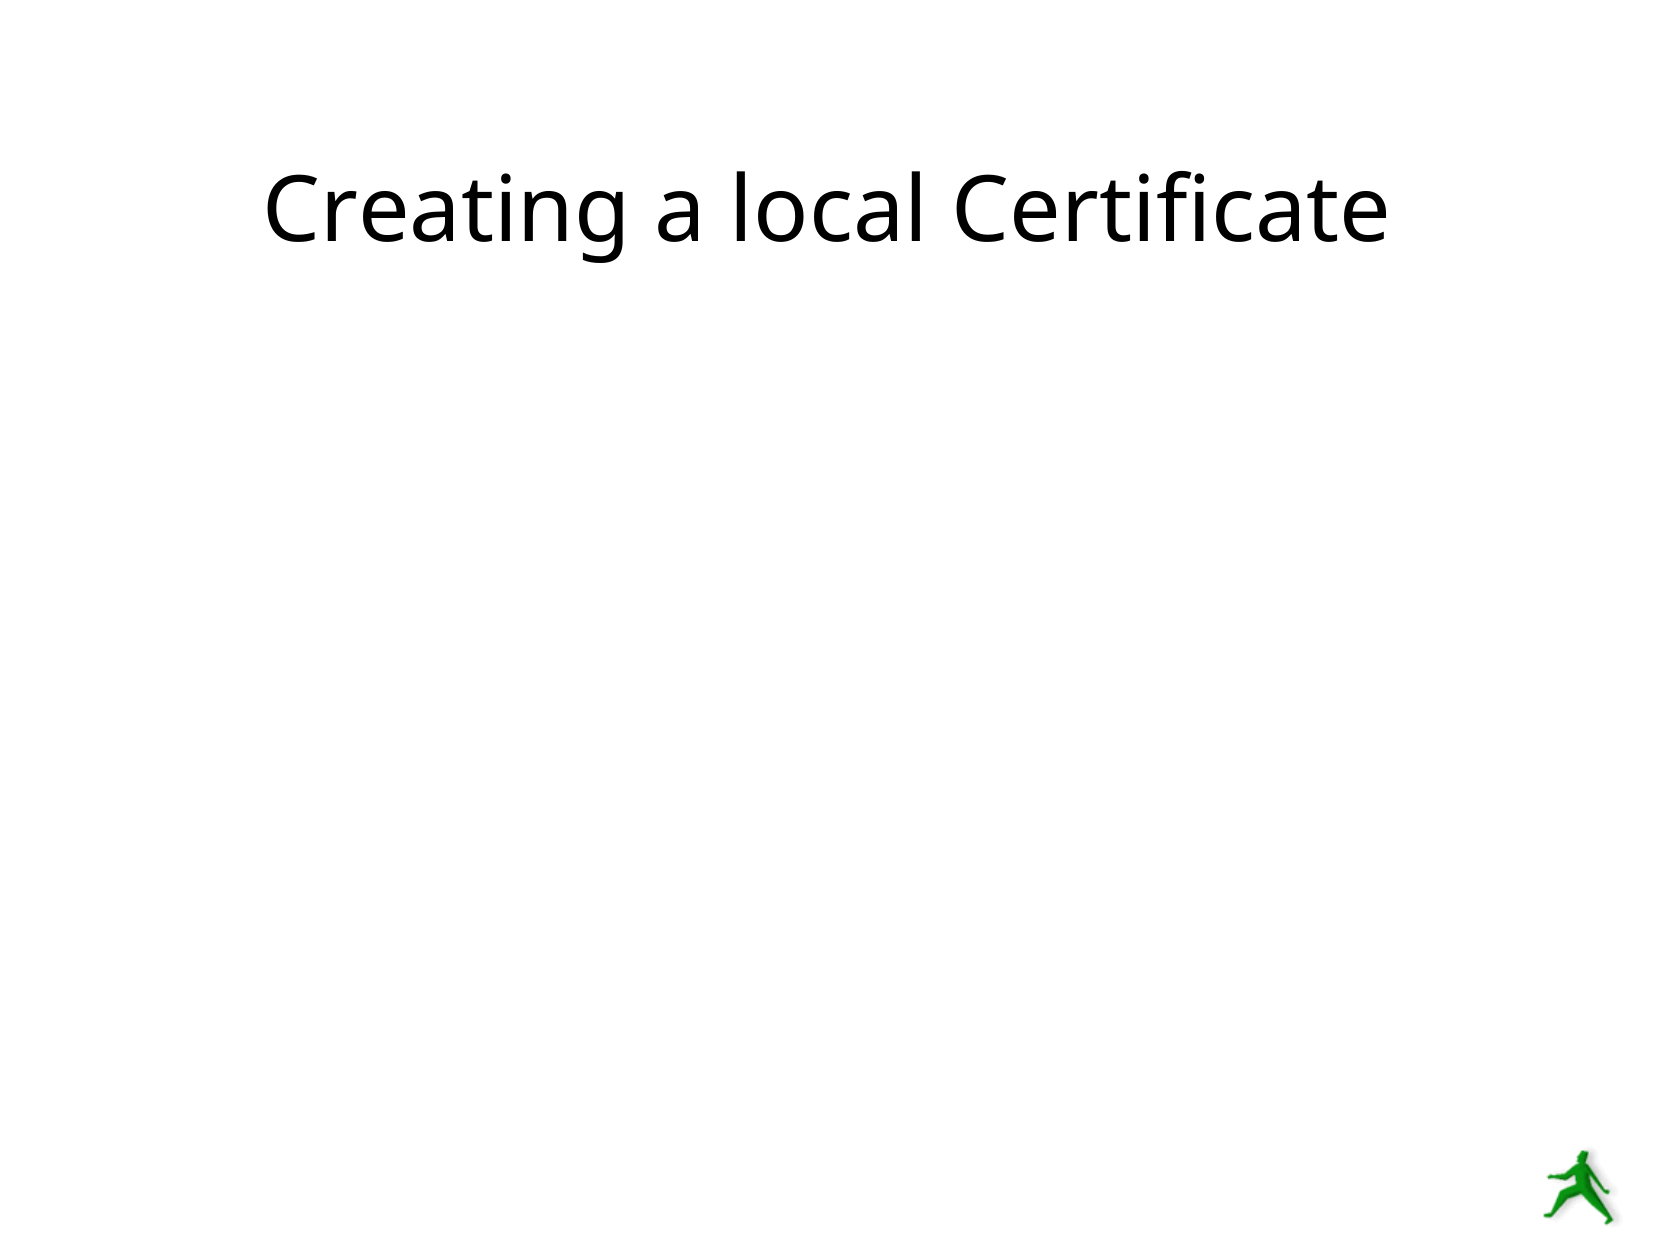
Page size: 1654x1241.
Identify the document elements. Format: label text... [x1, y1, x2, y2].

title Creating a local Certificate [121, 102, 1534, 311]
picture [1541, 1135, 1634, 1227]
